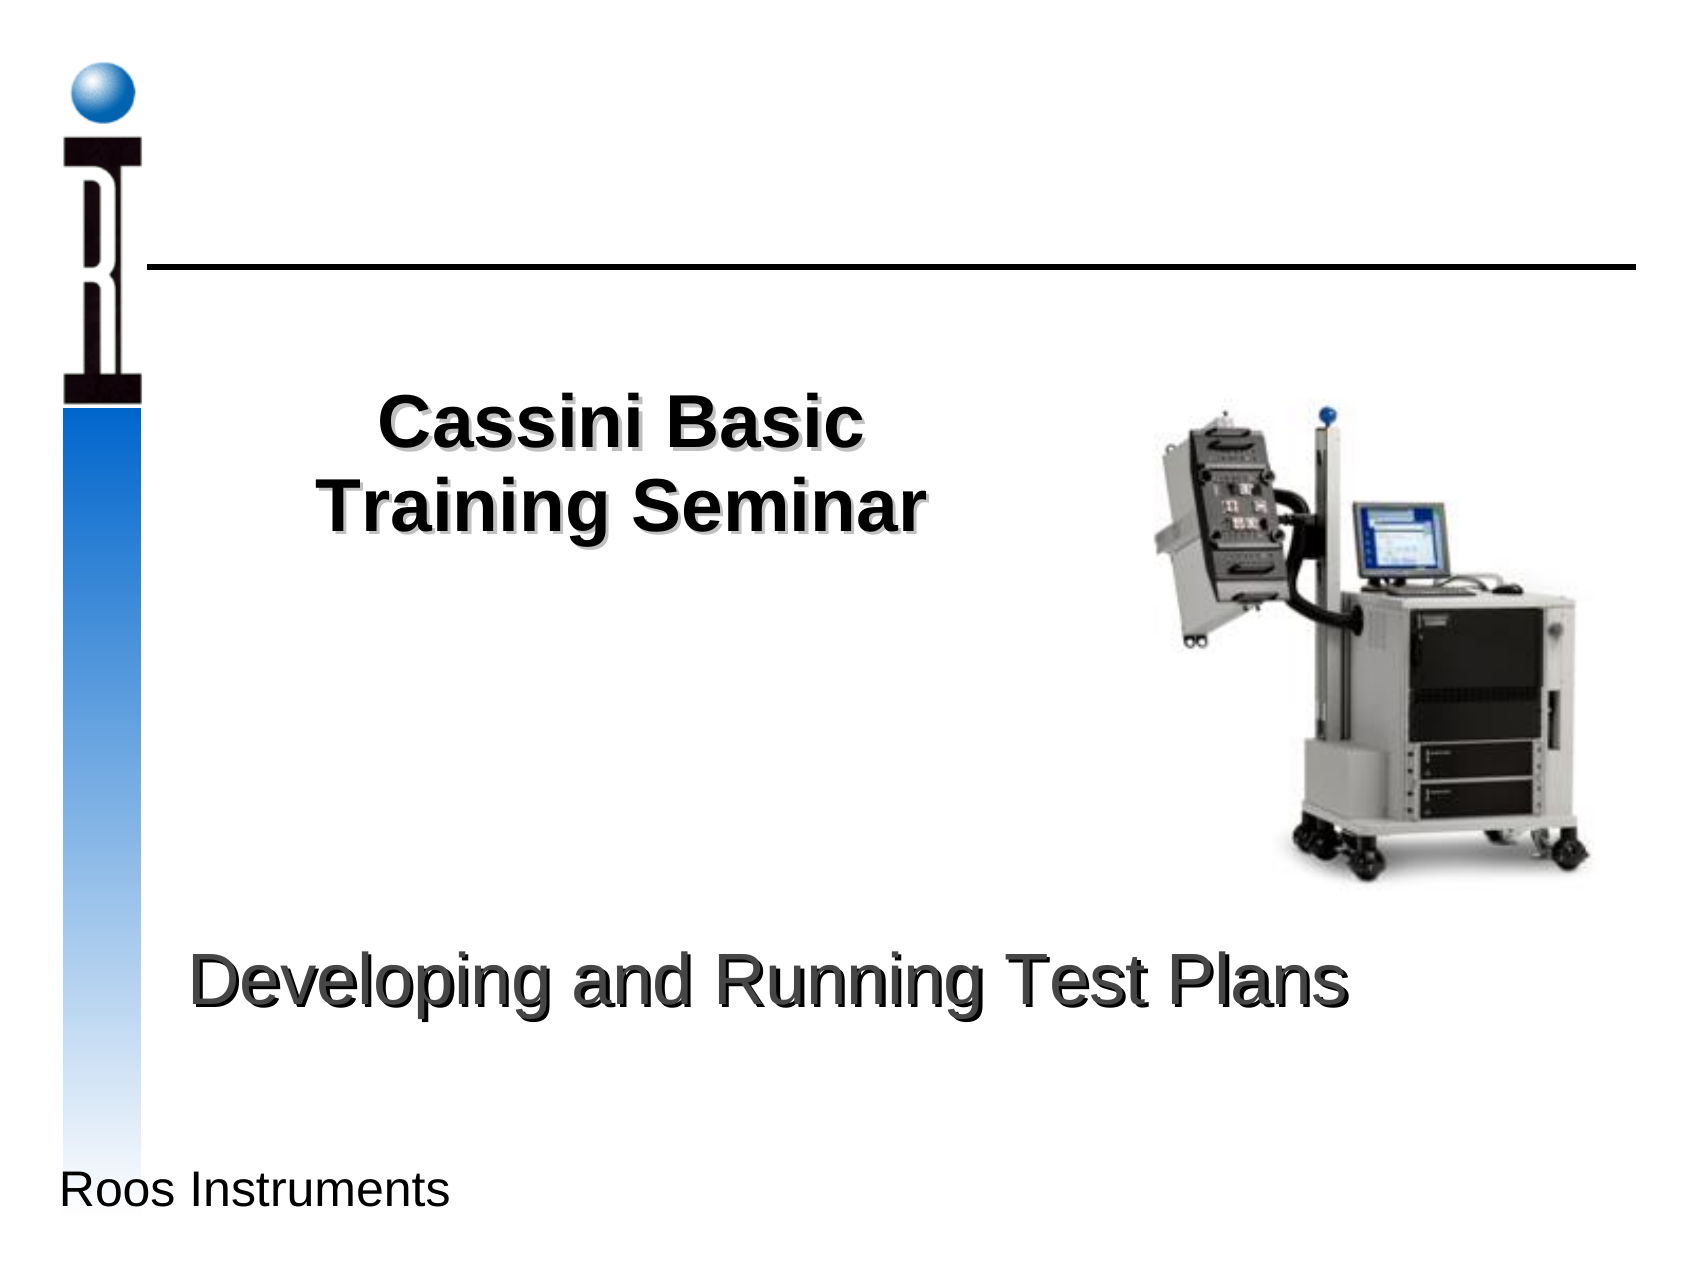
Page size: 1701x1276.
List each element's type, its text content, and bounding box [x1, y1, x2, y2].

text_box [184, 92, 1539, 268]
text_box Cassini Basic Training Seminar [230, 379, 1013, 748]
picture [1087, 298, 1630, 976]
text_box Developing and Running Test Plans [187, 862, 1373, 1097]
picture [59, 58, 147, 411]
